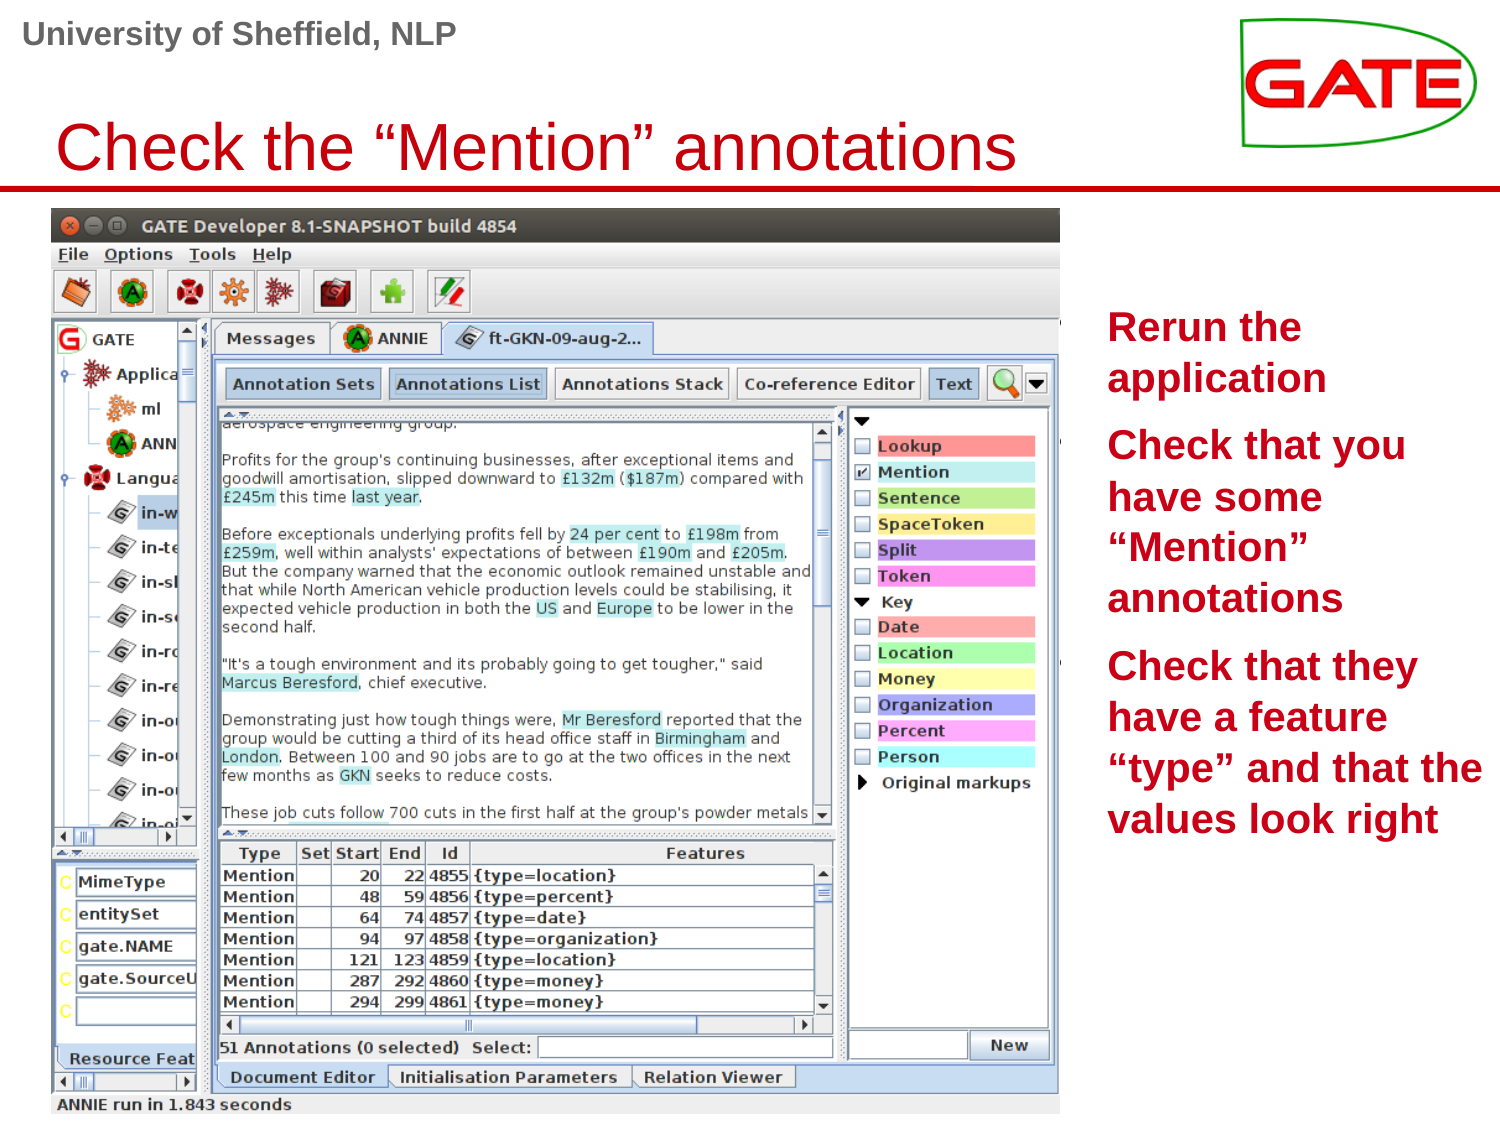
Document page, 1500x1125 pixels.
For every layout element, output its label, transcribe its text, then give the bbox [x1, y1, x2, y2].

picture [1240, 18, 1477, 148]
list Rerun the application Check that you have some “Mention” annotations Check that they have a feature “type” and that the values look right [1033, 290, 1500, 1123]
title Check the “Mention” annotations [41, 37, 1391, 254]
picture [51, 208, 1060, 1114]
